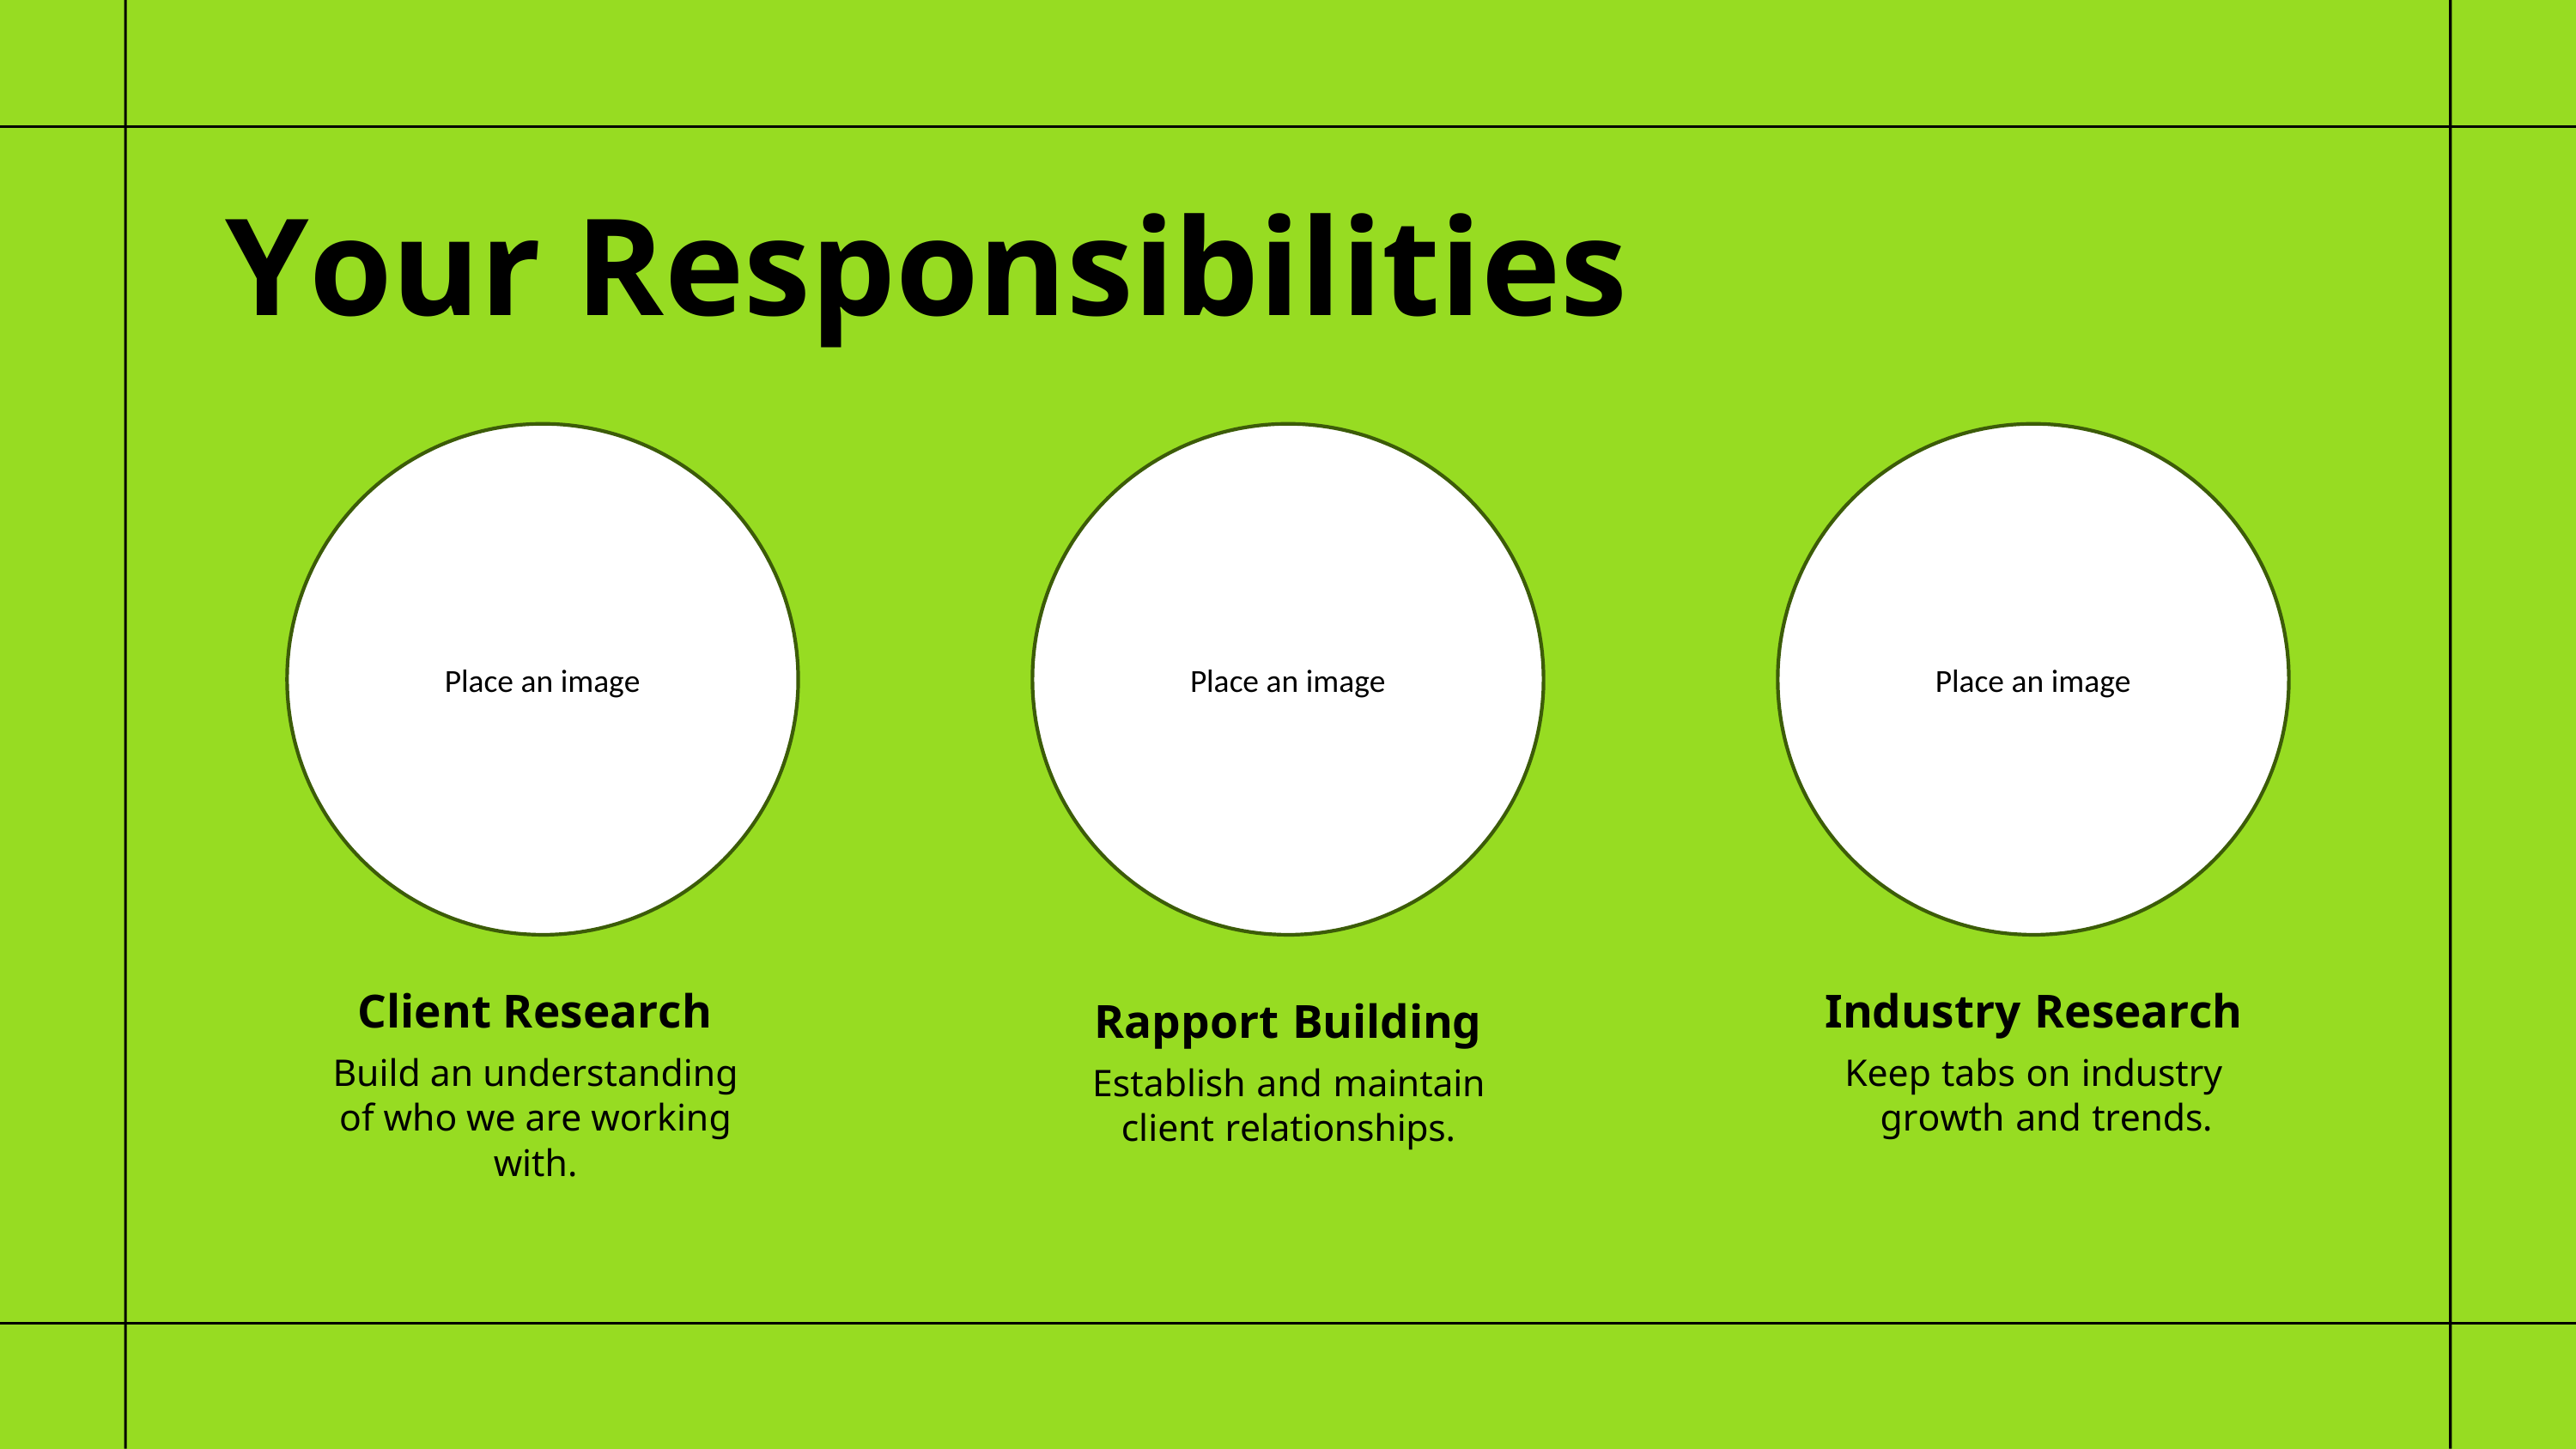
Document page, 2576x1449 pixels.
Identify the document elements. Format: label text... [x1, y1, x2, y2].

text_box Rapport Building Establish and maintain client relationships. [1074, 976, 1502, 1151]
text_box Industry Research Keep tabs on industry growth and trends. [1818, 966, 2248, 1141]
text_box Place an image [1777, 423, 2289, 935]
text_box Client Research Build an understanding of who we are working with. [322, 966, 749, 1184]
text_box Place an image [287, 423, 799, 935]
title Your Responsibilities [225, 180, 2351, 344]
text_box Place an image [1032, 423, 1544, 935]
